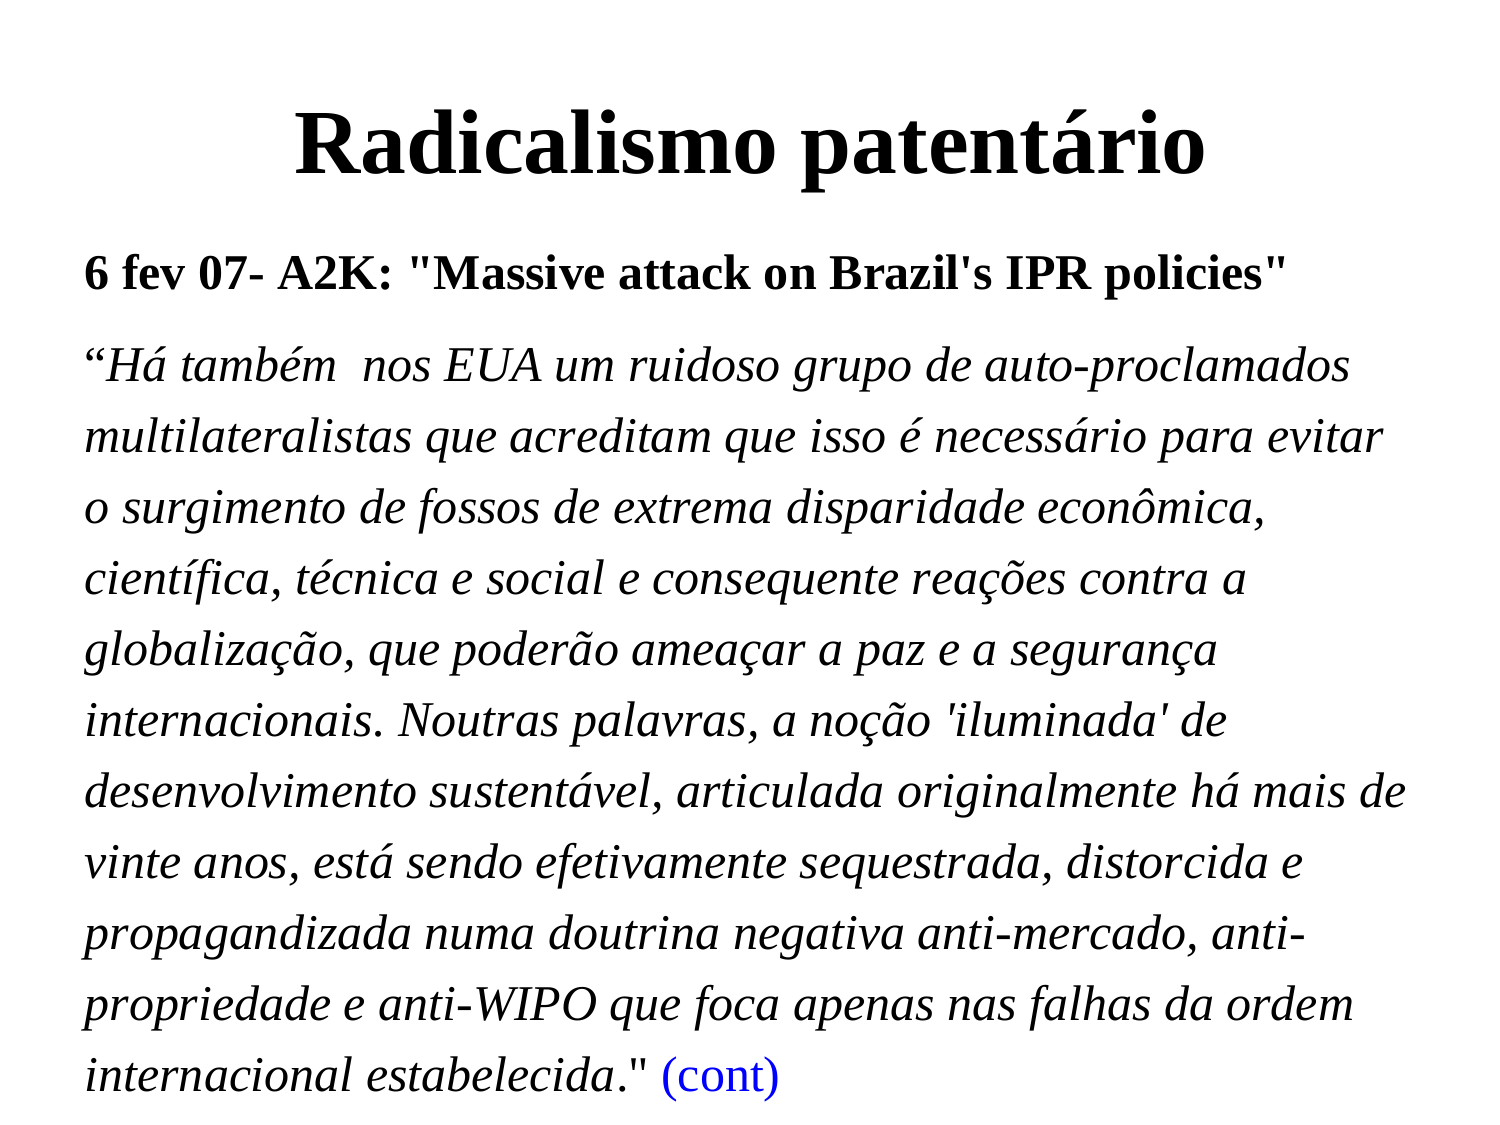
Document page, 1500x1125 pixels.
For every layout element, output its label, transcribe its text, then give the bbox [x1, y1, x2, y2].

title Radicalismo patentário [87, 62, 1416, 223]
text_box 6 fev 07- A2K: "Massive attack on Brazil's IPR policies" “Há também nos EUA um ruidoso grupo de auto-proclamados multilateralistas que acreditam que isso é necessário para evitar o surgimento de fossos de extrema disparidade econômica, científica, técnica e social e consequente reações contra a globalização, que poderão ameaçar a paz e a segurança internacionais. Noutras palavras, a noção 'iluminada' de desenvolvimento sustentável, articulada originalmente há mais de vinte anos, está sendo efetivamente sequestrada, distorcida e propagandizada numa doutrina negativa anti-mercado, anti-propriedade e anti-WIPO que foca apenas nas falhas da ordem internacional estabelecida." (cont) [84, 229, 1421, 1084]
